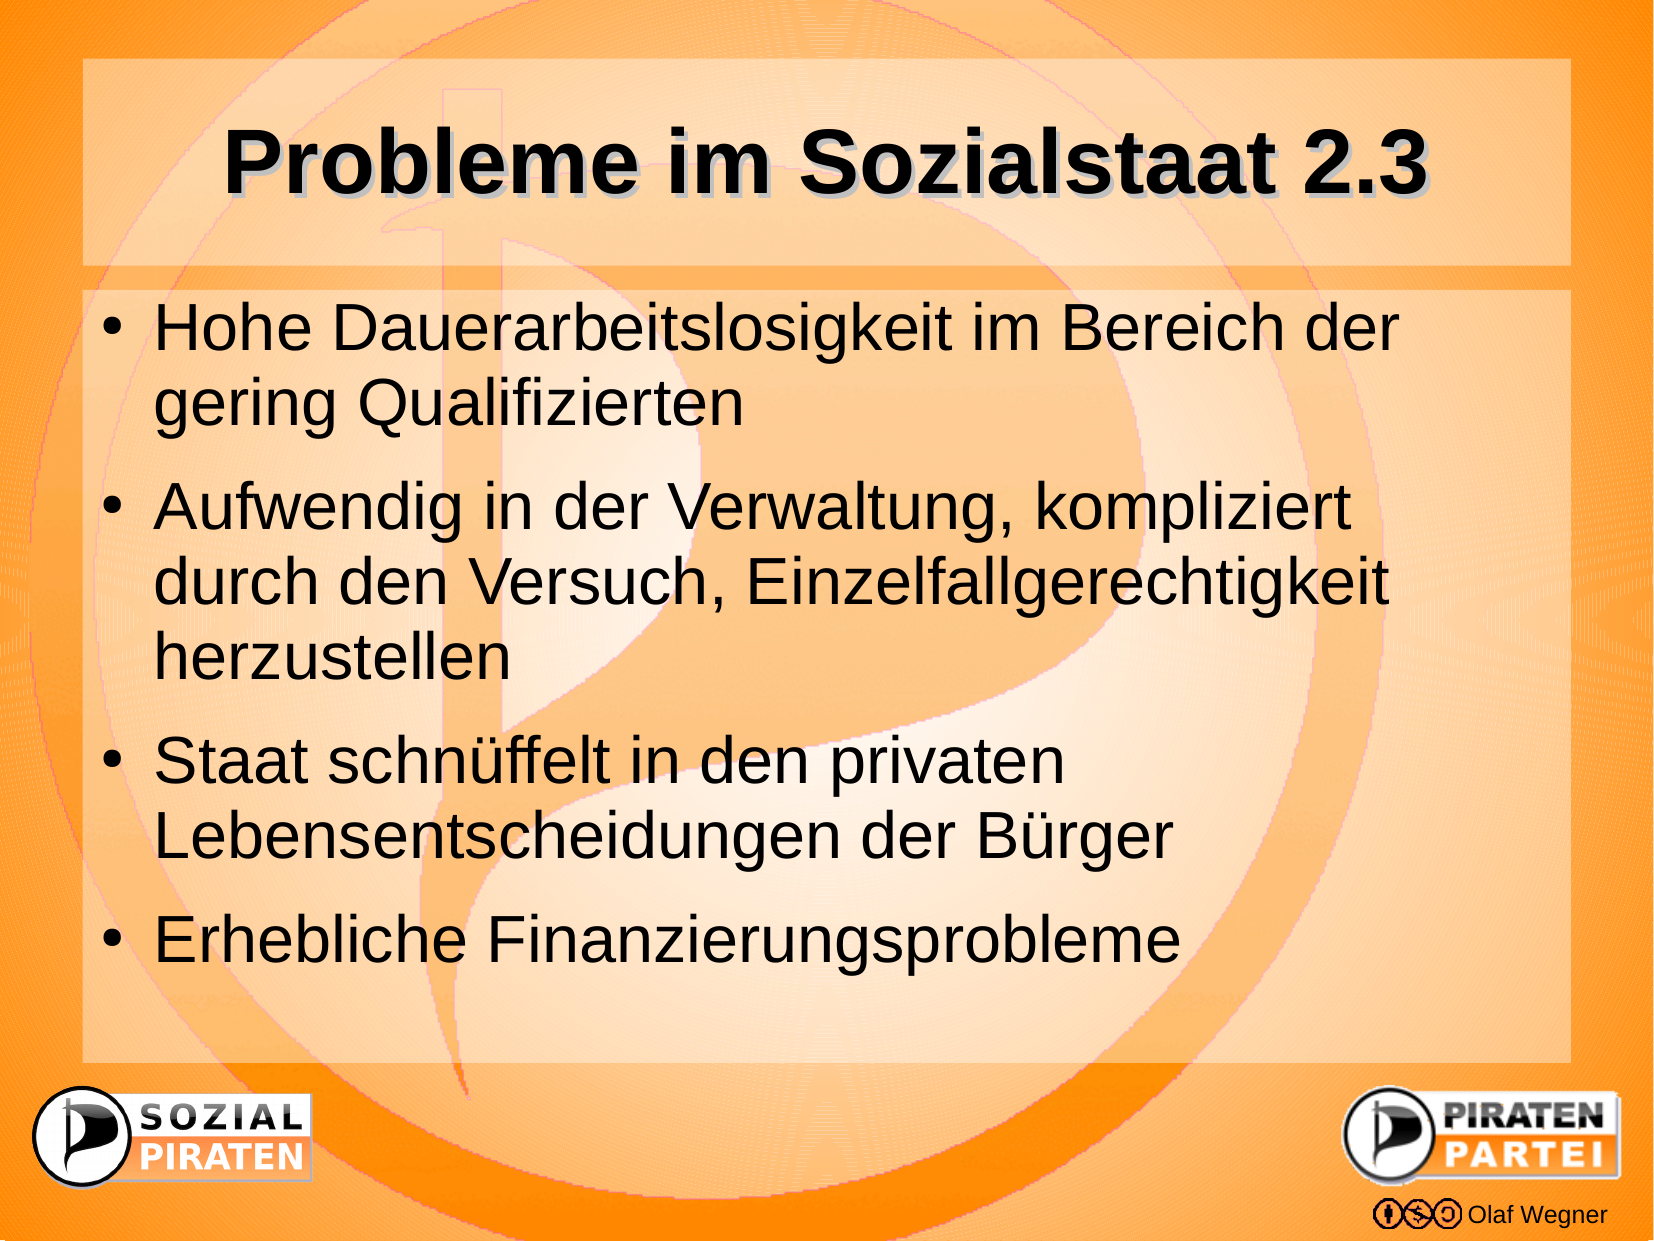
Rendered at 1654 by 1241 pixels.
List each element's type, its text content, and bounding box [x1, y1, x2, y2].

text_box Olaf Wegner [1452, 1193, 1623, 1237]
title Probleme im Sozialstaat 2.3 [82, 58, 1571, 266]
picture [29, 0, 1623, 1241]
list Hohe Dauerarbeitslosigkeit im Bereich der gering Qualifizierten Aufwendig in der Verwaltung, kompliziert durch den Versuch, Einzelfallgerechtigkeit herzustellen Staat schnüffelt in den privaten Lebensentscheidungen der Bürger Erhebliche Finanzierungsprobleme [82, 290, 1571, 1063]
